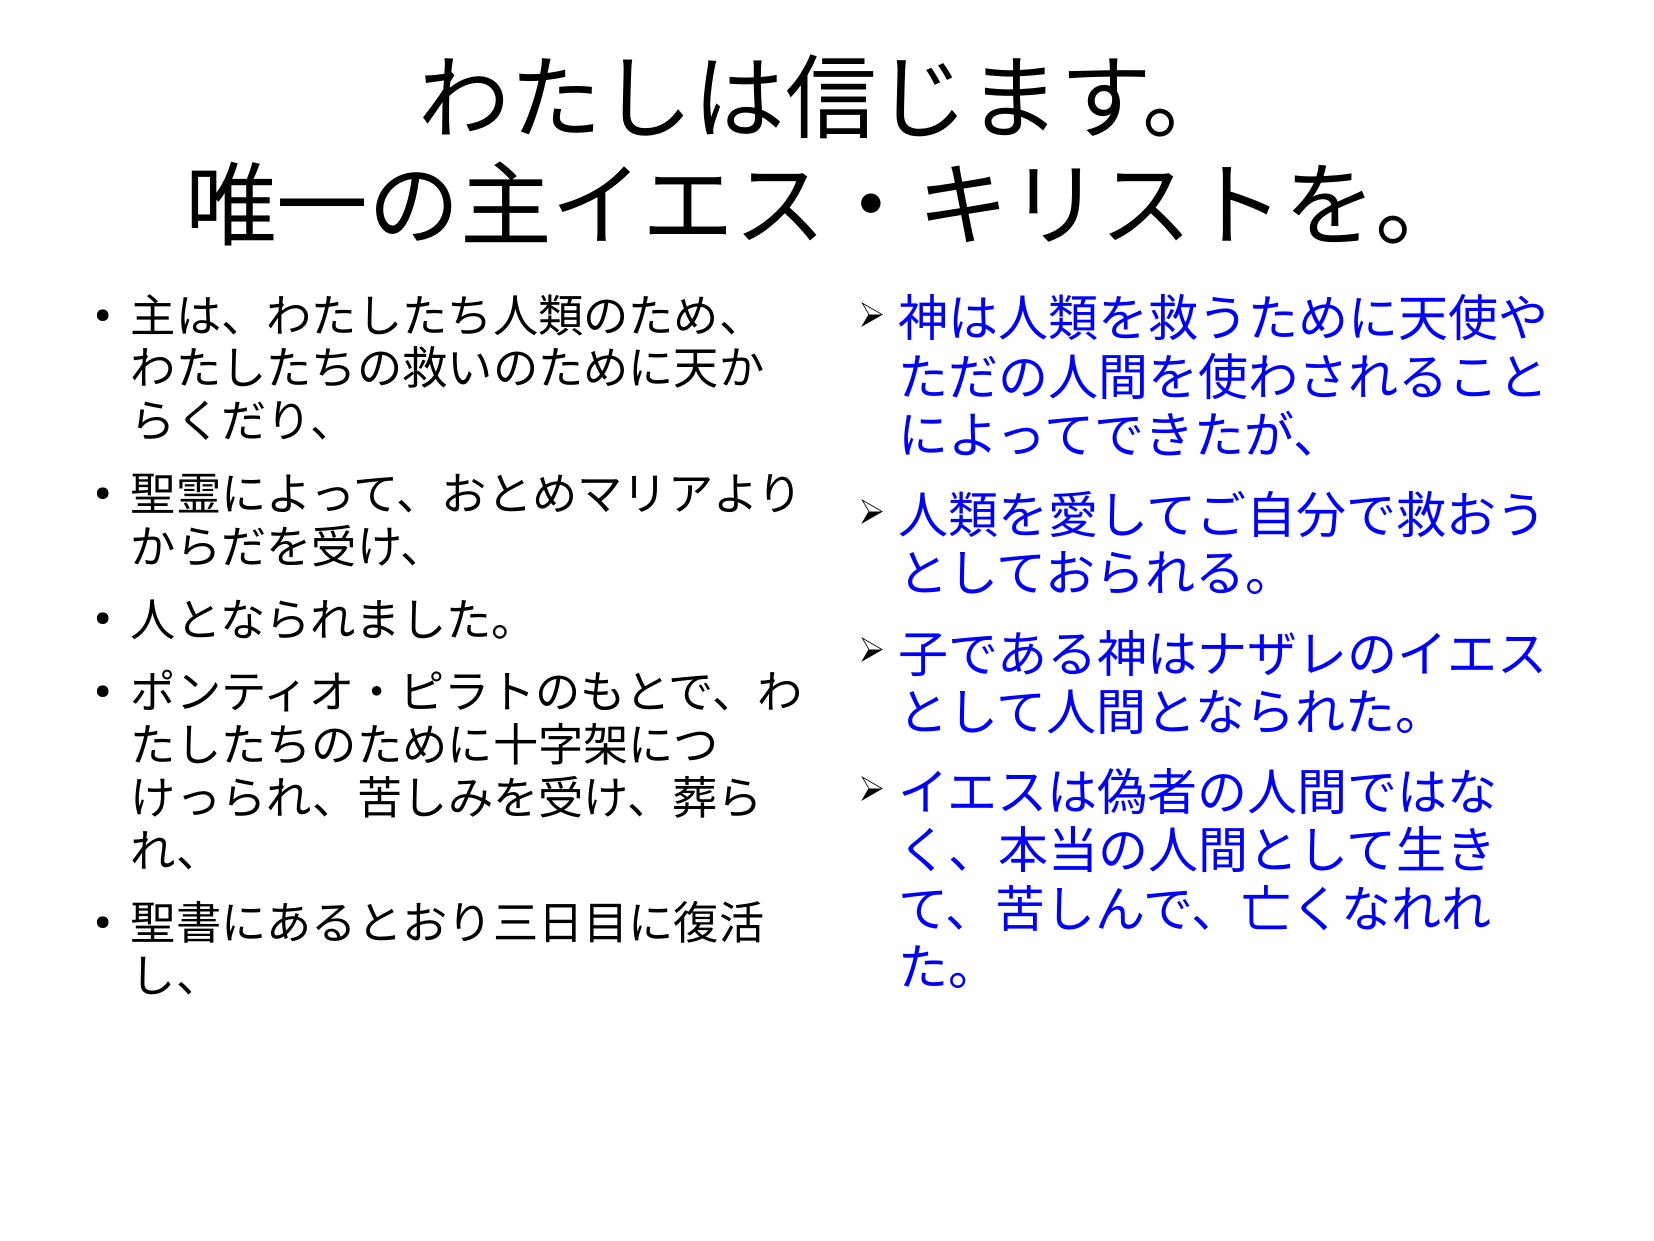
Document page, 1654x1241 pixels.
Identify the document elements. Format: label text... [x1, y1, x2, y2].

list 神は人類を救うために天使やただの人間を使わされることによってできたが、 人類を愛してご自分で救おうとしておられる。 子である神はナザレのイエスとして人間となられた。 イエスは偽者の人間ではなく、本当の人間として生きて、苦しんで、亡くなれれた。 [845, 290, 1572, 1010]
title わたしは信じます。 唯一の主イエス・キリストを。 [82, 45, 1571, 261]
list 主は、わたしたち人類のため、わたしたちの救いのために天からくだり、 聖霊によって、おとめマリアよりからだを受け、 人となられました。 ポンティオ・ピラトのもとで、わたしたちのために十字架につけっられ、苦しみを受け、葬られ、 聖書にあるとおり三日目に復活し、 [82, 290, 809, 1010]
